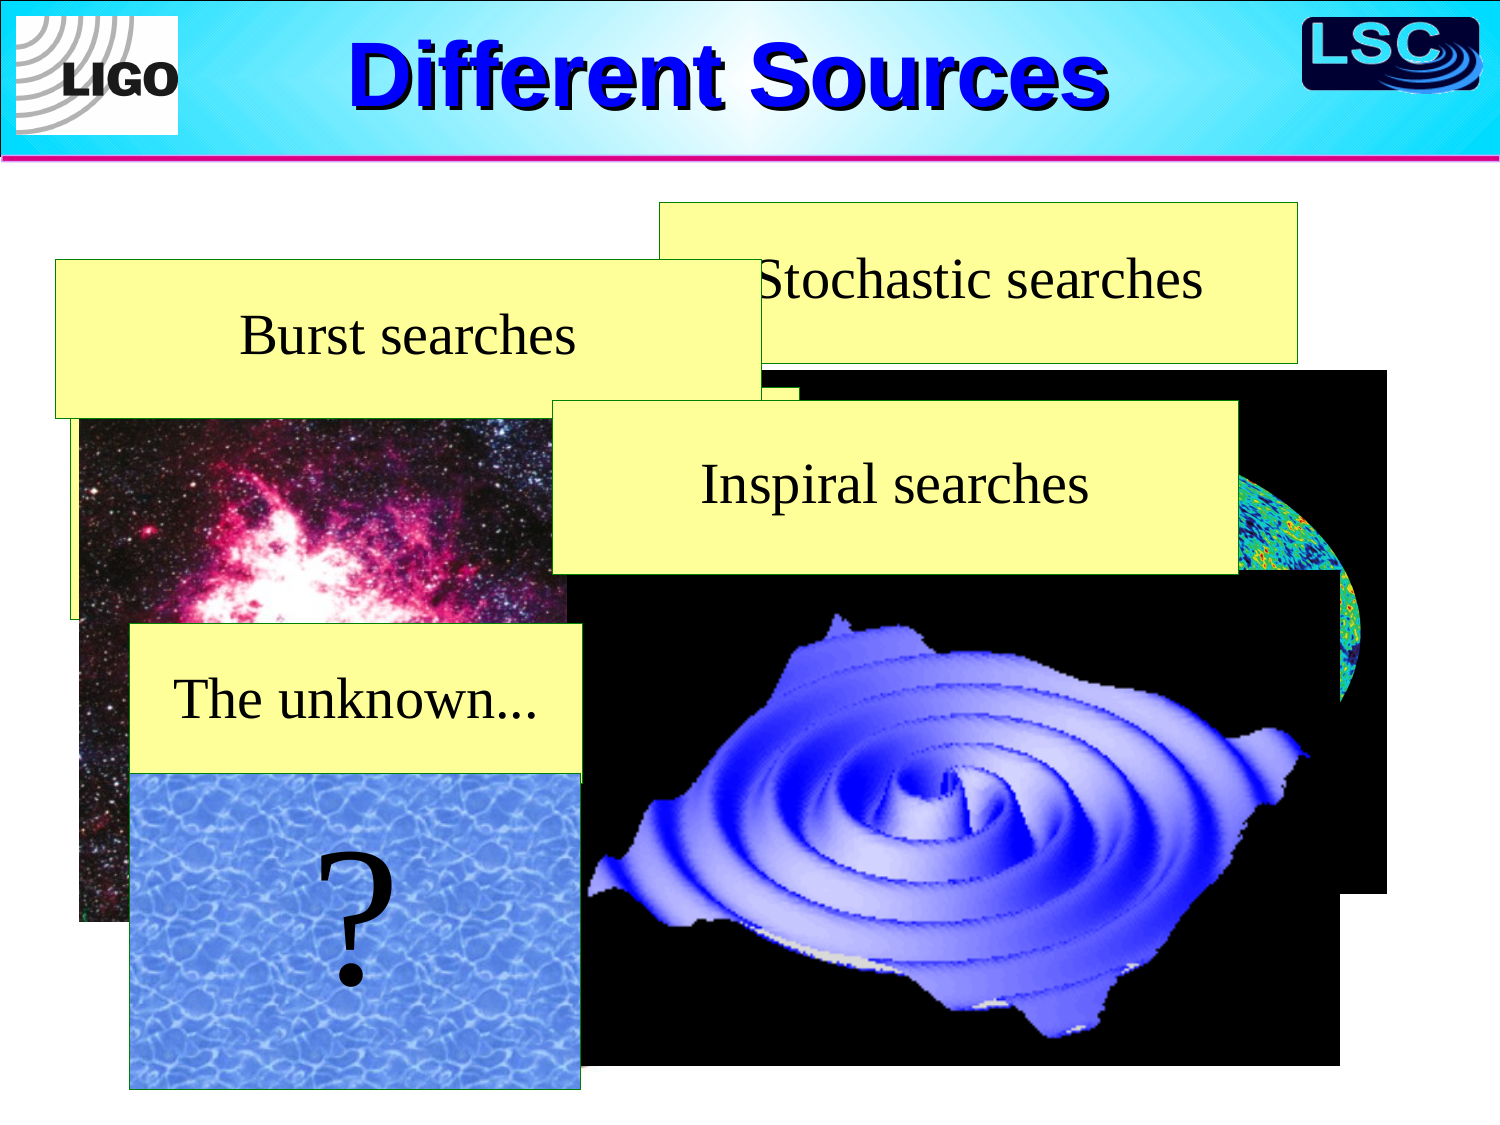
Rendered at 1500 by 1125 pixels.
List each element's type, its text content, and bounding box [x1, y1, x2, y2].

text_box Continuous wave searches [762, 387, 800, 400]
picture [1302, 17, 1483, 94]
text_box Continuous wave searches [70, 419, 79, 620]
title Different Sources [210, 12, 1246, 152]
text_box ? [129, 773, 581, 1090]
text_box Inspiral searches [552, 400, 1239, 575]
text_box The unknown... [129, 623, 583, 784]
text_box Burst searches [55, 259, 762, 419]
text_box Stochastic searches [659, 202, 1298, 364]
picture [567, 370, 1387, 1072]
text_box [79, 419, 567, 923]
